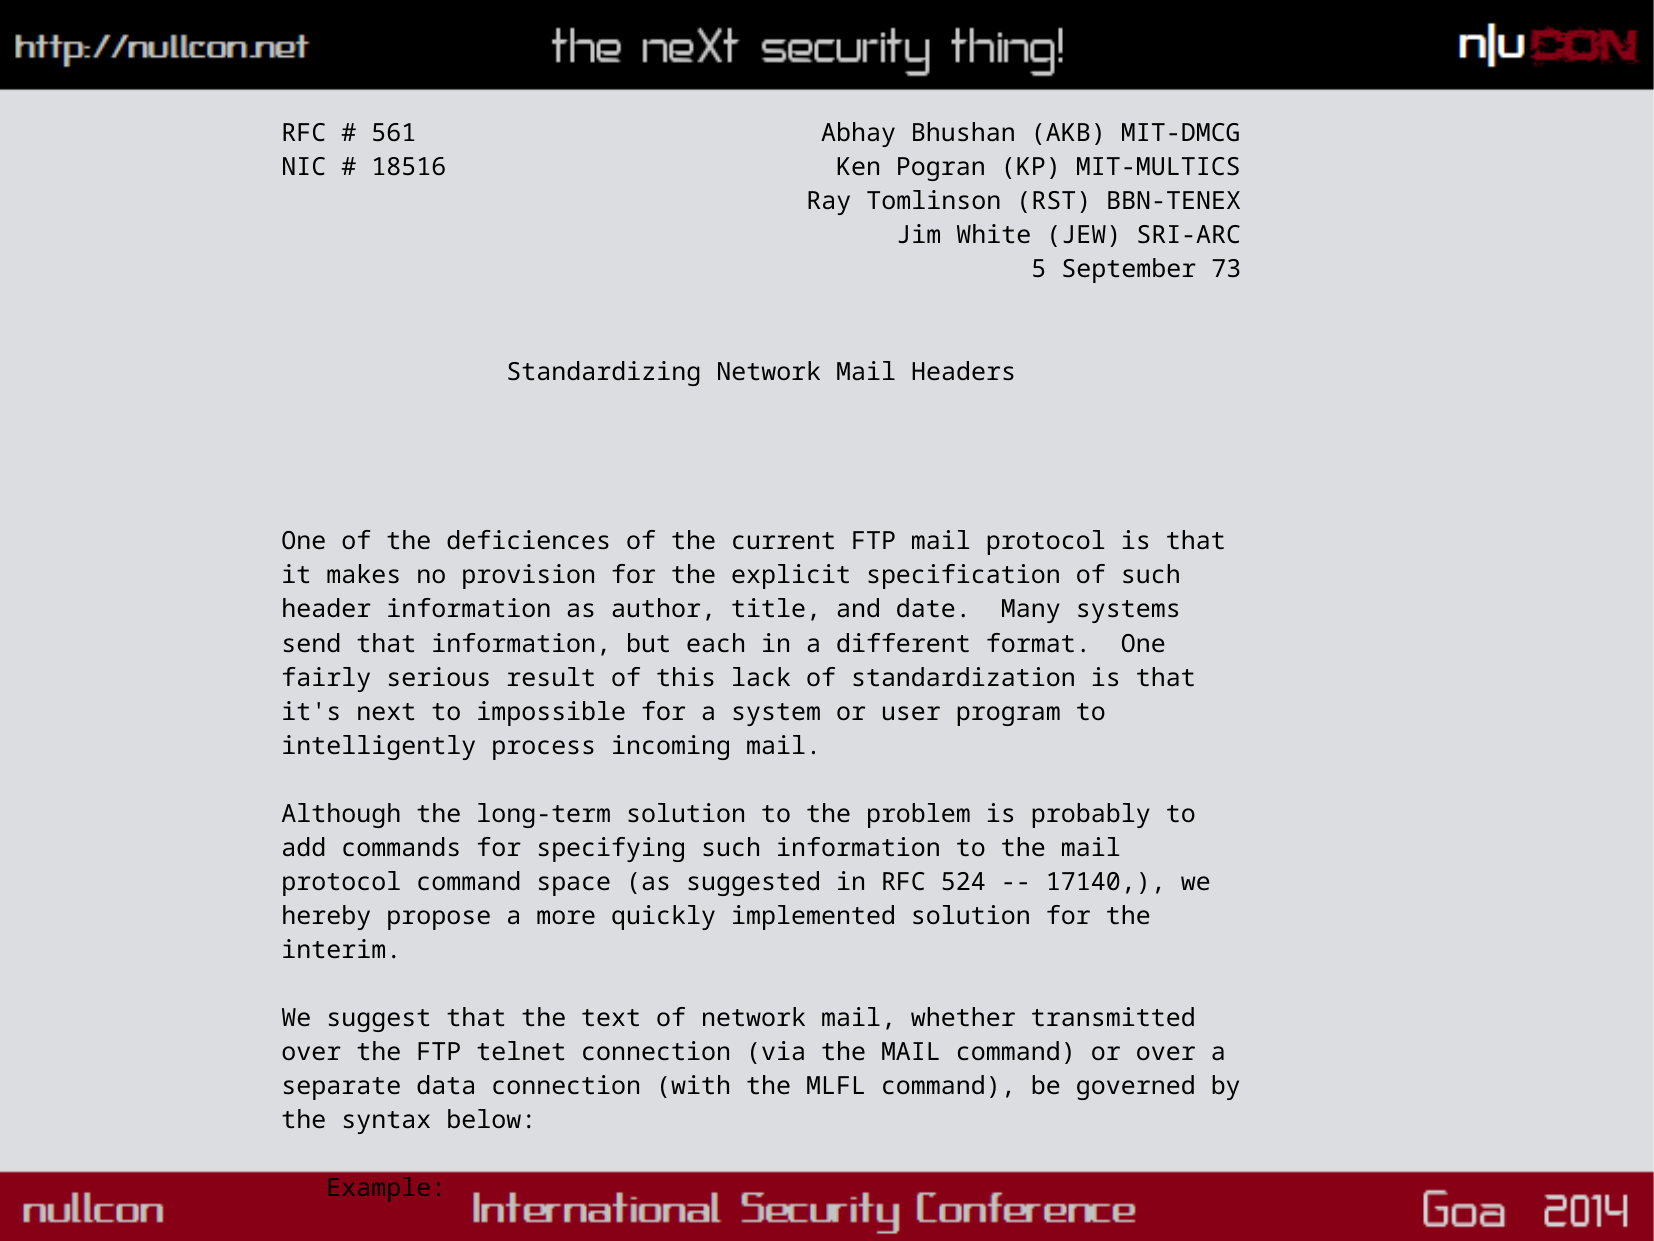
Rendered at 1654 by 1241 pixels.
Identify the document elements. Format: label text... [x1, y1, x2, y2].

picture [0, 0, 1654, 1241]
text_box RFC # 561 Abhay Bhushan (AKB) MIT-DMCG NIC # 18516 Ken Pogran (KP) MIT-MULTICS Ray Tomlinson (RST) BBN-TENEX Jim White (JEW) SRI-ARC 5 September 73 Standardizing Network Mail Headers One of the deficiences of the current FTP mail protocol is that it makes no provision for the explicit specification of such header information as author, title, and date. Many systems send that information, but each in a different format. One fairly serious result of this lack of standardization is that it's next to impossible for a system or user program to intelligently process incoming mail. Although the long-term solution to the problem is probably to add commands for specifying such information to the mail protocol command space (as suggested in RFC 524 -- 17140,), we hereby propose a more quickly implemented solution for the interim. We suggest that the text of network mail, whether transmitted over the FTP telnet connection (via the MAIL command) or over a separate data connection (with the MLFL command), be governed by the syntax below: Example: From: White at SRI-ARC Date: 24 JUL 1973 1527-PDT Subject: Multi-Site Journal Meeting Announcement [191, 107, 1624, 1167]
